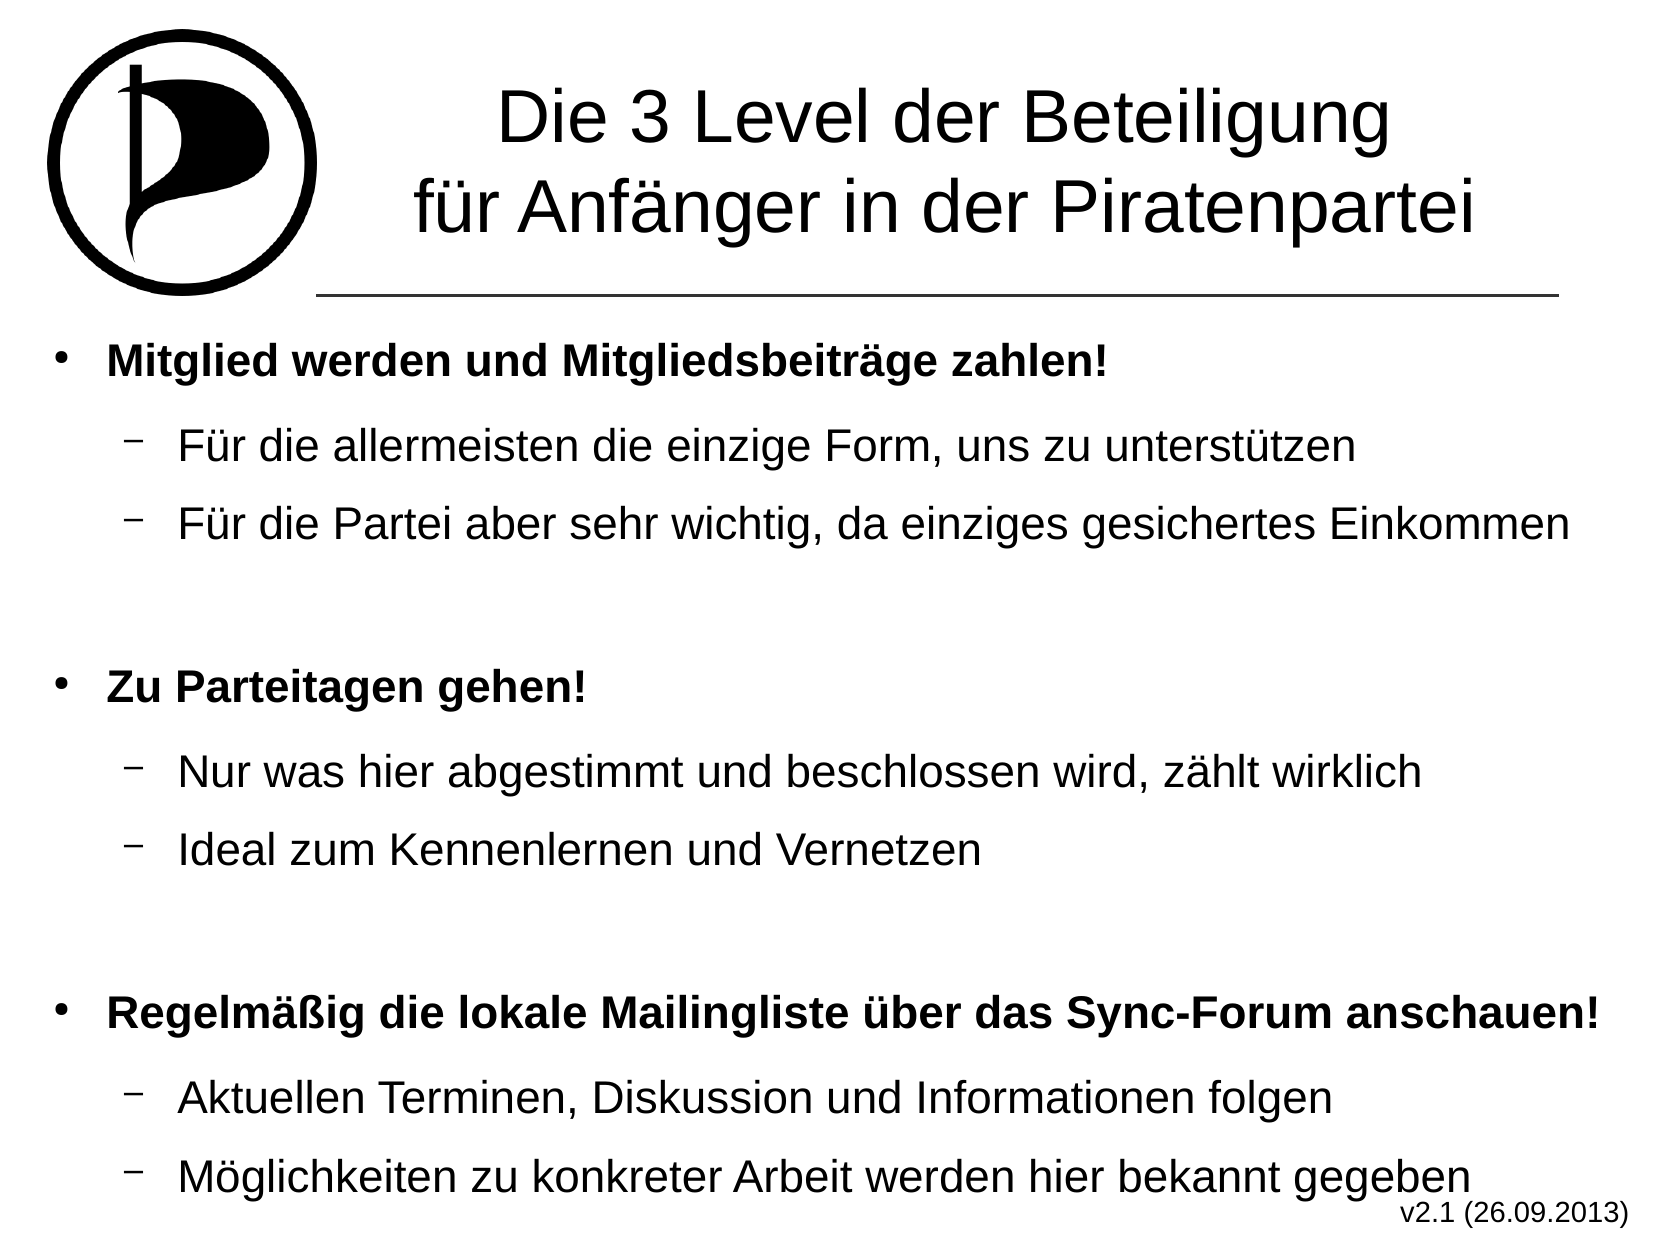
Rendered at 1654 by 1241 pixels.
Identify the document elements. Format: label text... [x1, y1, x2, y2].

title Die 3 Level der Beteiligung für Anfänger in der Piratenpartei [342, 54, 1548, 262]
list v2.1 (26.09.2013) [1358, 1192, 1654, 1241]
list Mitglied werden und Mitgliedsbeiträge zahlen! Für die allermeisten die einzige Form, uns zu unterstützen Für die Partei aber sehr wichtig, da einziges gesichertes Einkommen Zu Parteitagen gehen! Nur was hier abgestimmt und beschlossen wird, zählt wirklich Ideal zum Kennenlernen und Vernetzen Regelmäßig die lokale Mailingliste über das Sync-Forum anschauen! Aktuellen Terminen, Diskussion und Informationen folgen Möglichkeiten zu konkreter Arbeit werden hier bekannt gegeben [35, 330, 1619, 1193]
picture [47, 29, 317, 296]
